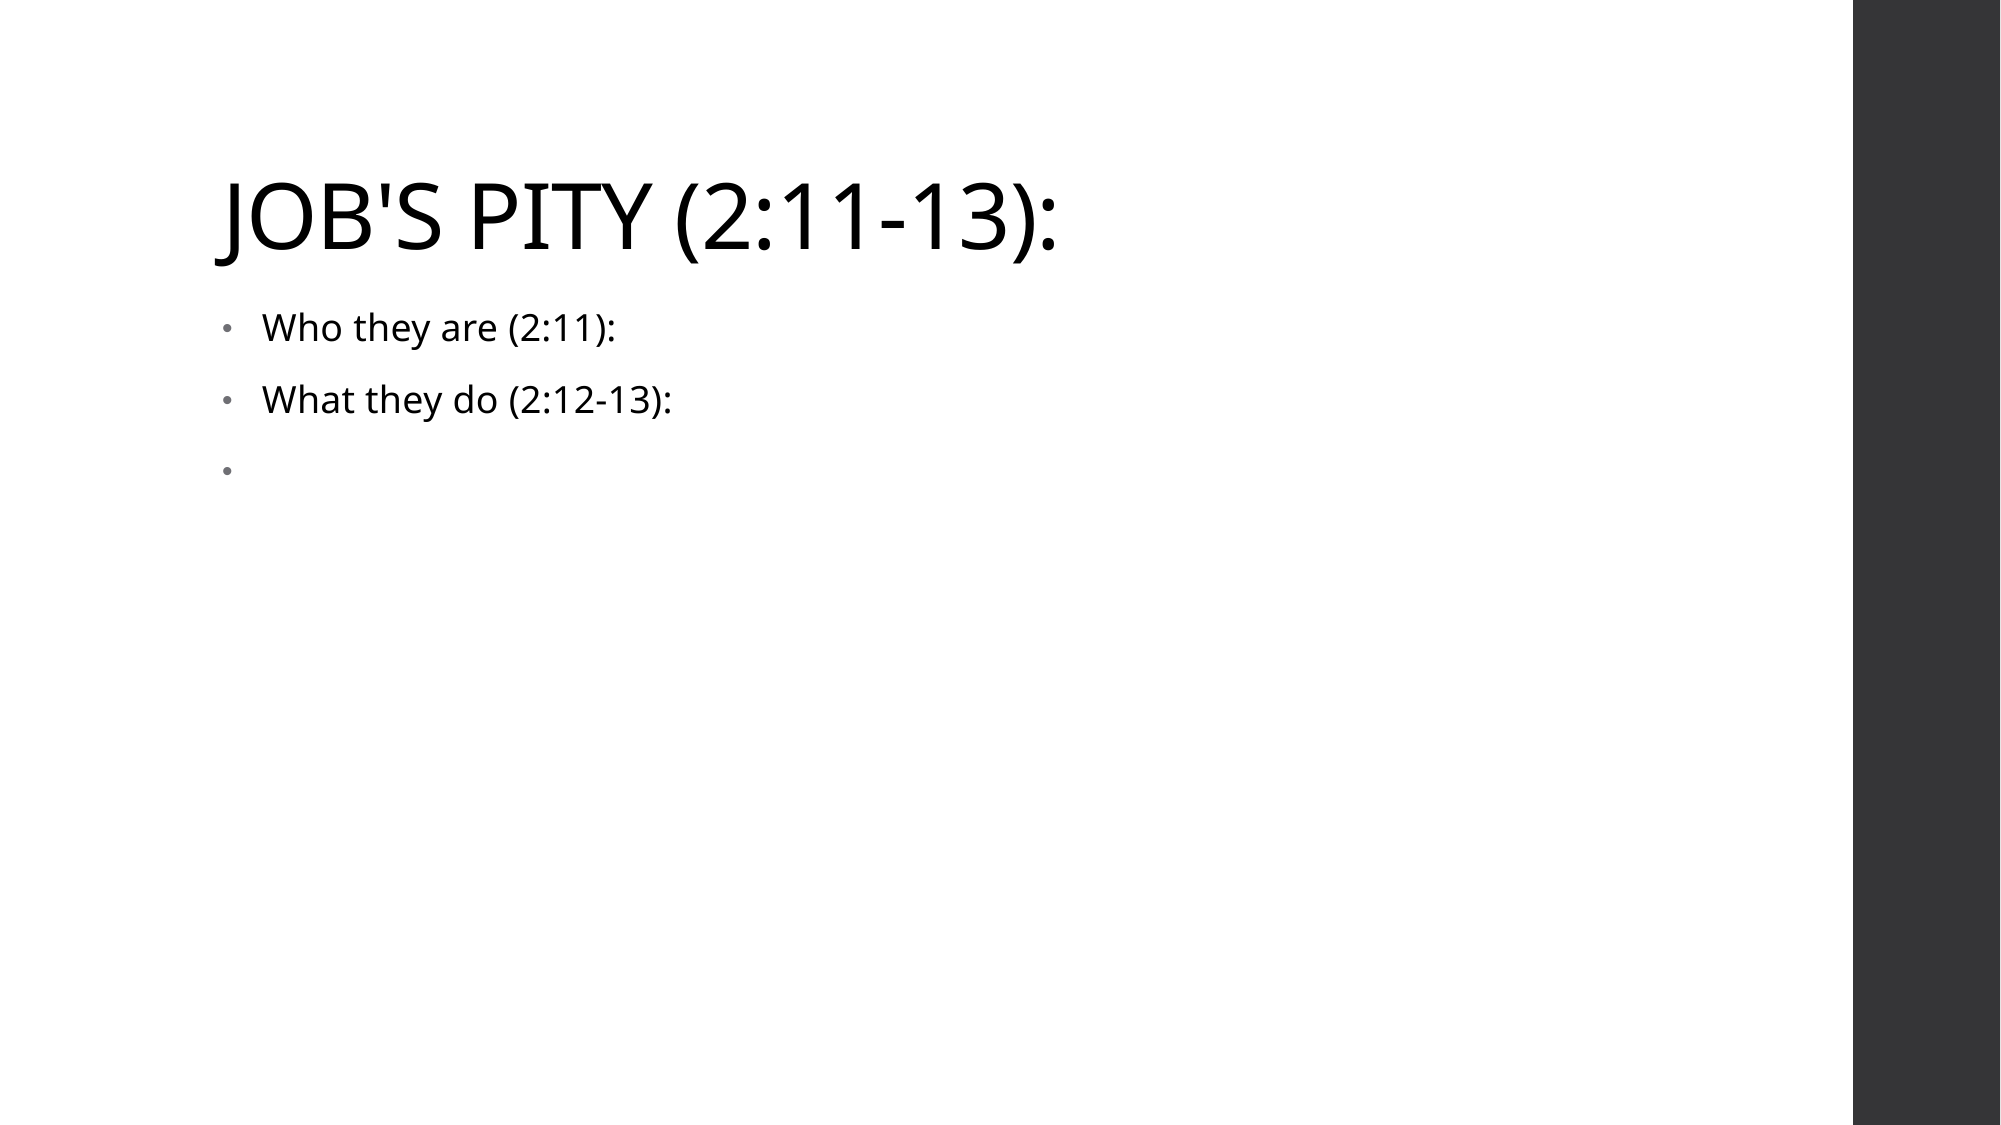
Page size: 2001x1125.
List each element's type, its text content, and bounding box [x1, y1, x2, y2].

title JOB'S PITY (2:11-13): [206, 60, 1797, 278]
list Who they are (2:11): What they do (2:12-13): [206, 299, 1617, 1014]
